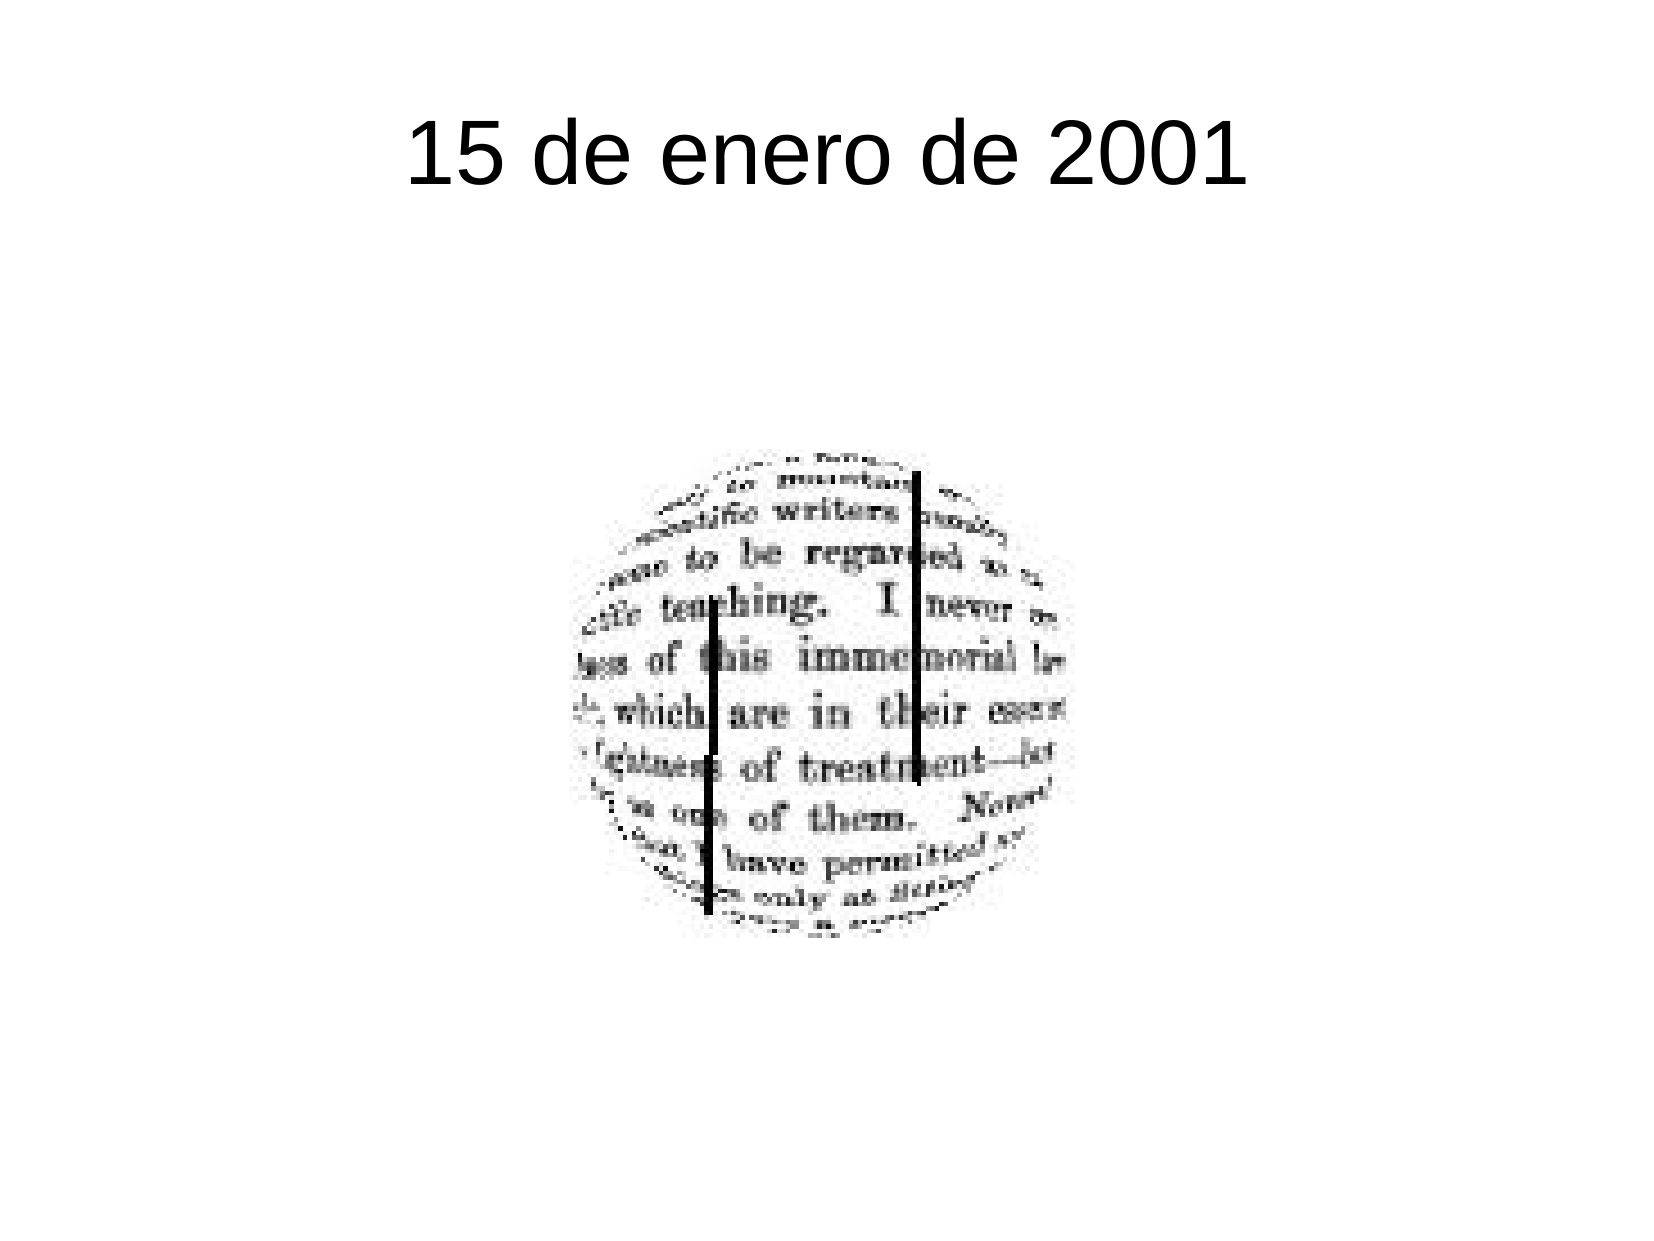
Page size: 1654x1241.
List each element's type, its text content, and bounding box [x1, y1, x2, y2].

picture [569, 449, 1080, 938]
title 15 de enero de 2001 [118, 49, 1538, 257]
